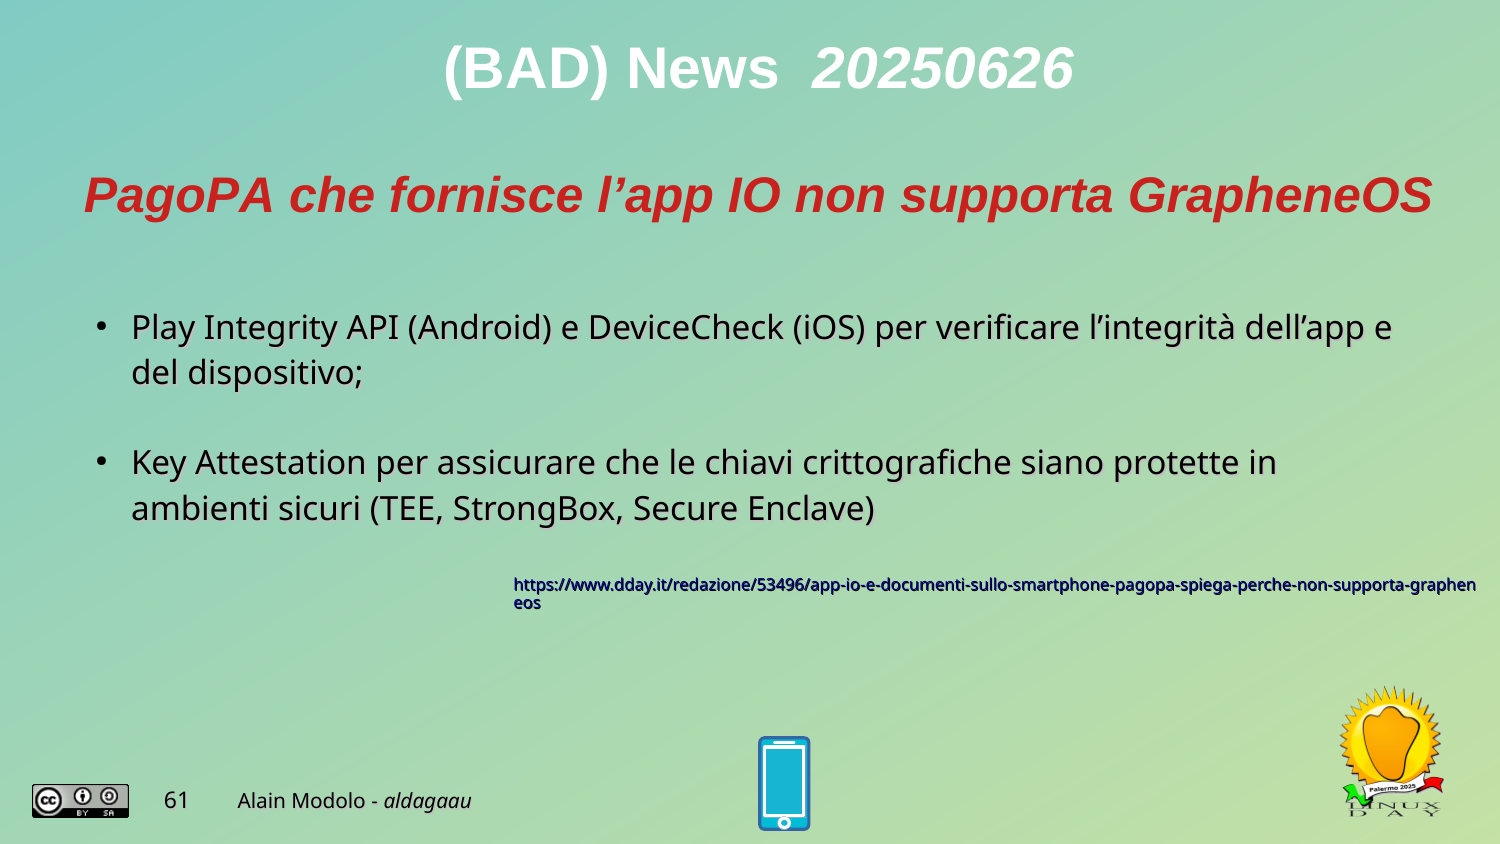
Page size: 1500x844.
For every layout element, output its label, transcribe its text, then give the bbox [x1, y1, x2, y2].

text_box Play Integrity API (Android) e DeviceCheck (iOS) per verificare l’integrità dell’app e del dispositivo; Key Attestation per assicurare che le chiavi crittografiche siano protette in ambienti sicuri (TEE, StrongBox, Secure Enclave) [80, 251, 1437, 561]
picture [1233, 670, 1500, 844]
picture [32, 784, 129, 818]
title (BAD) News 20250626 PagoPA che fornisce l’app IO non supporta GrapheneOS [59, 0, 1459, 351]
text_box https://www.dday.it/redazione/53496/app-io-e-documenti-sullo-smartphone-pagopa-spiega-perche-non-supporta-grapheneos [498, 565, 1500, 623]
text_box [759, 737, 809, 830]
